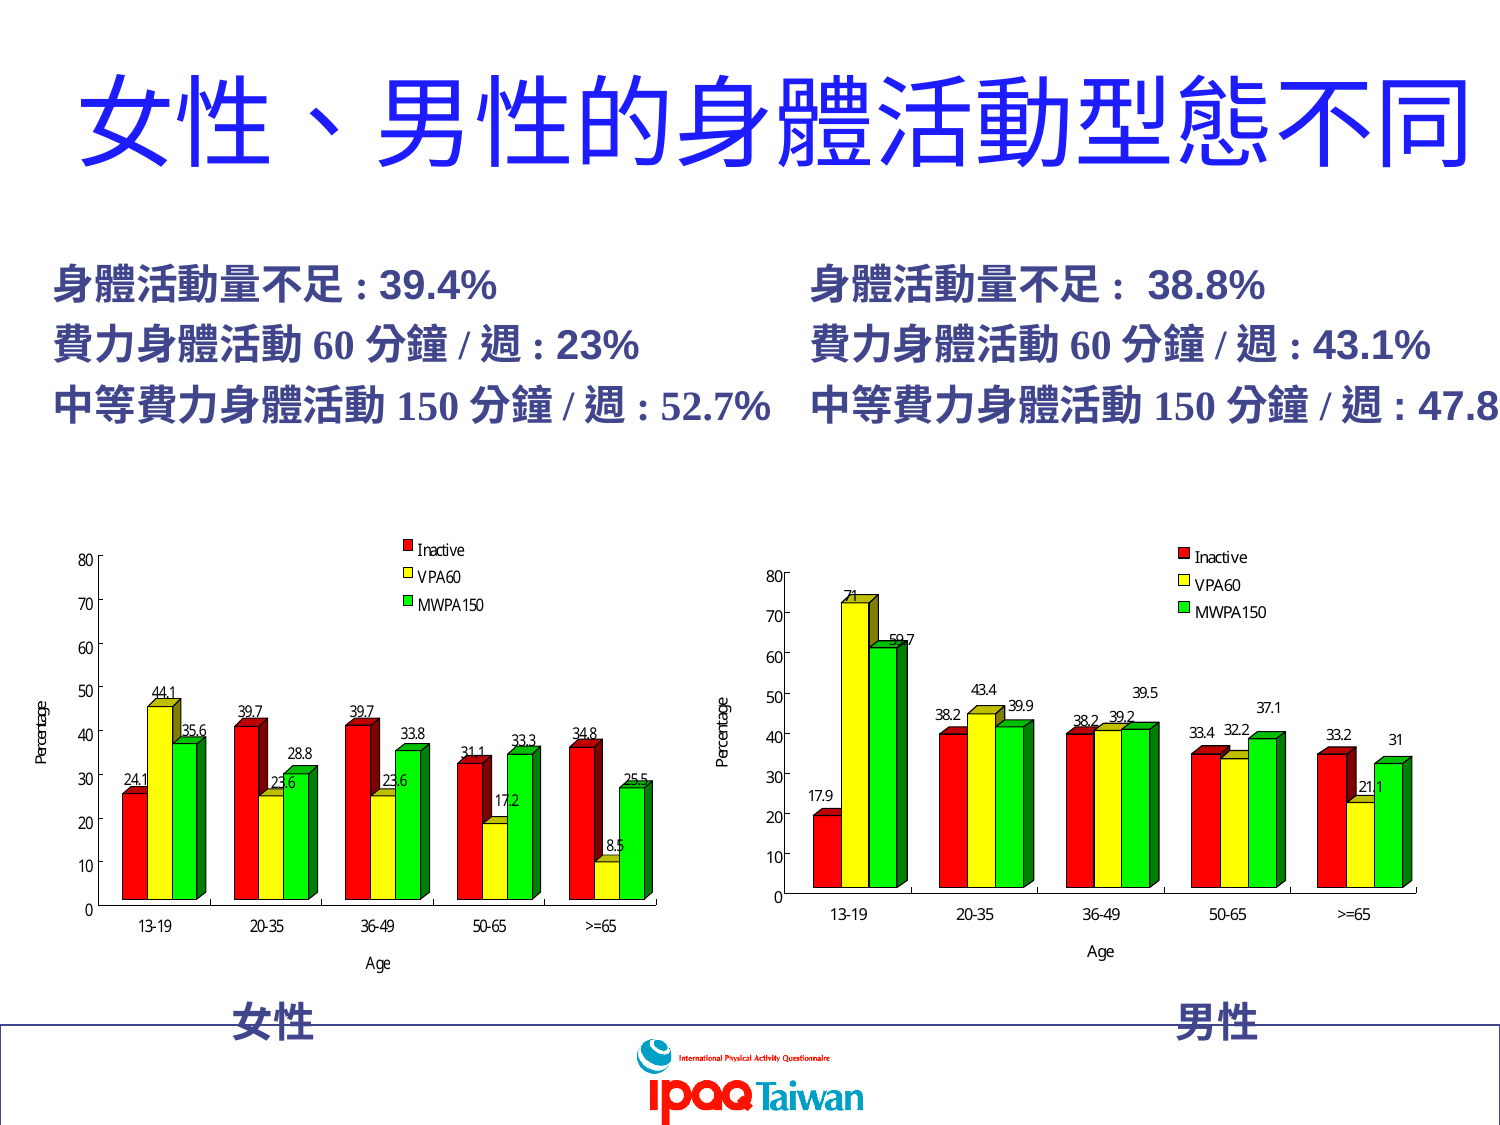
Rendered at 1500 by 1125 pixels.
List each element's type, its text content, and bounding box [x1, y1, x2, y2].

chart [0, 515, 1500, 989]
text_box 身體活動量不足: 39.4% 費力身體活動60分鐘/週: 23% 中等費力身體活動150分鐘/週: 52.7% [38, 250, 788, 436]
text_box 女性 男性 [220, 988, 1272, 1054]
text_box 身體活動量不足: 38.8% 費力身體活動60分鐘/週: 43.1% 中等費力身體活動150分鐘/週: 47.8% [794, 249, 1500, 495]
title 女性、男性的身體活動型態不同 [50, 0, 1500, 188]
